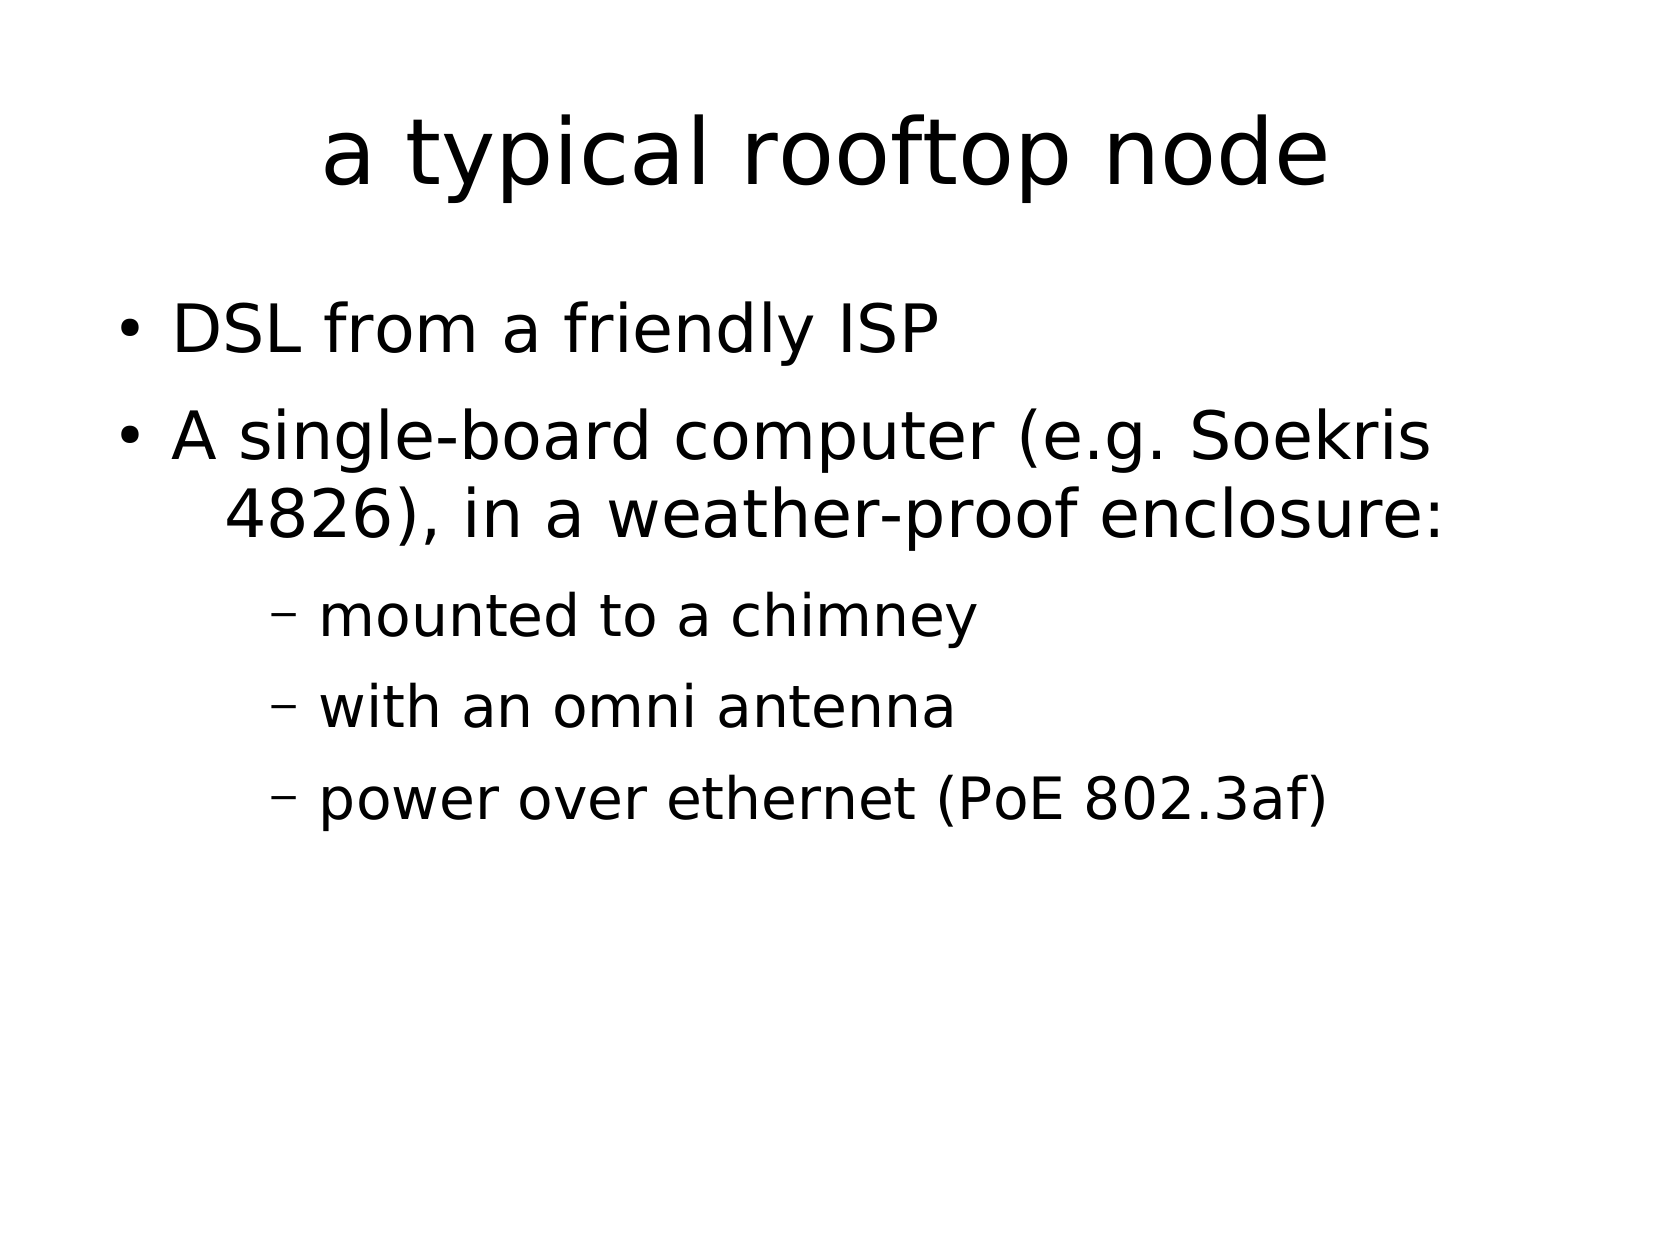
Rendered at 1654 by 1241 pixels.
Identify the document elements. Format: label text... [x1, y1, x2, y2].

list DSL from a friendly ISP A single-board computer (e.g. Soekris 4826), in a weather-proof enclosure: mounted to a chimney with an omni antenna power over ethernet (PoE 802.3af) [82, 290, 1571, 1109]
title a typical rooftop node [82, 49, 1571, 257]
